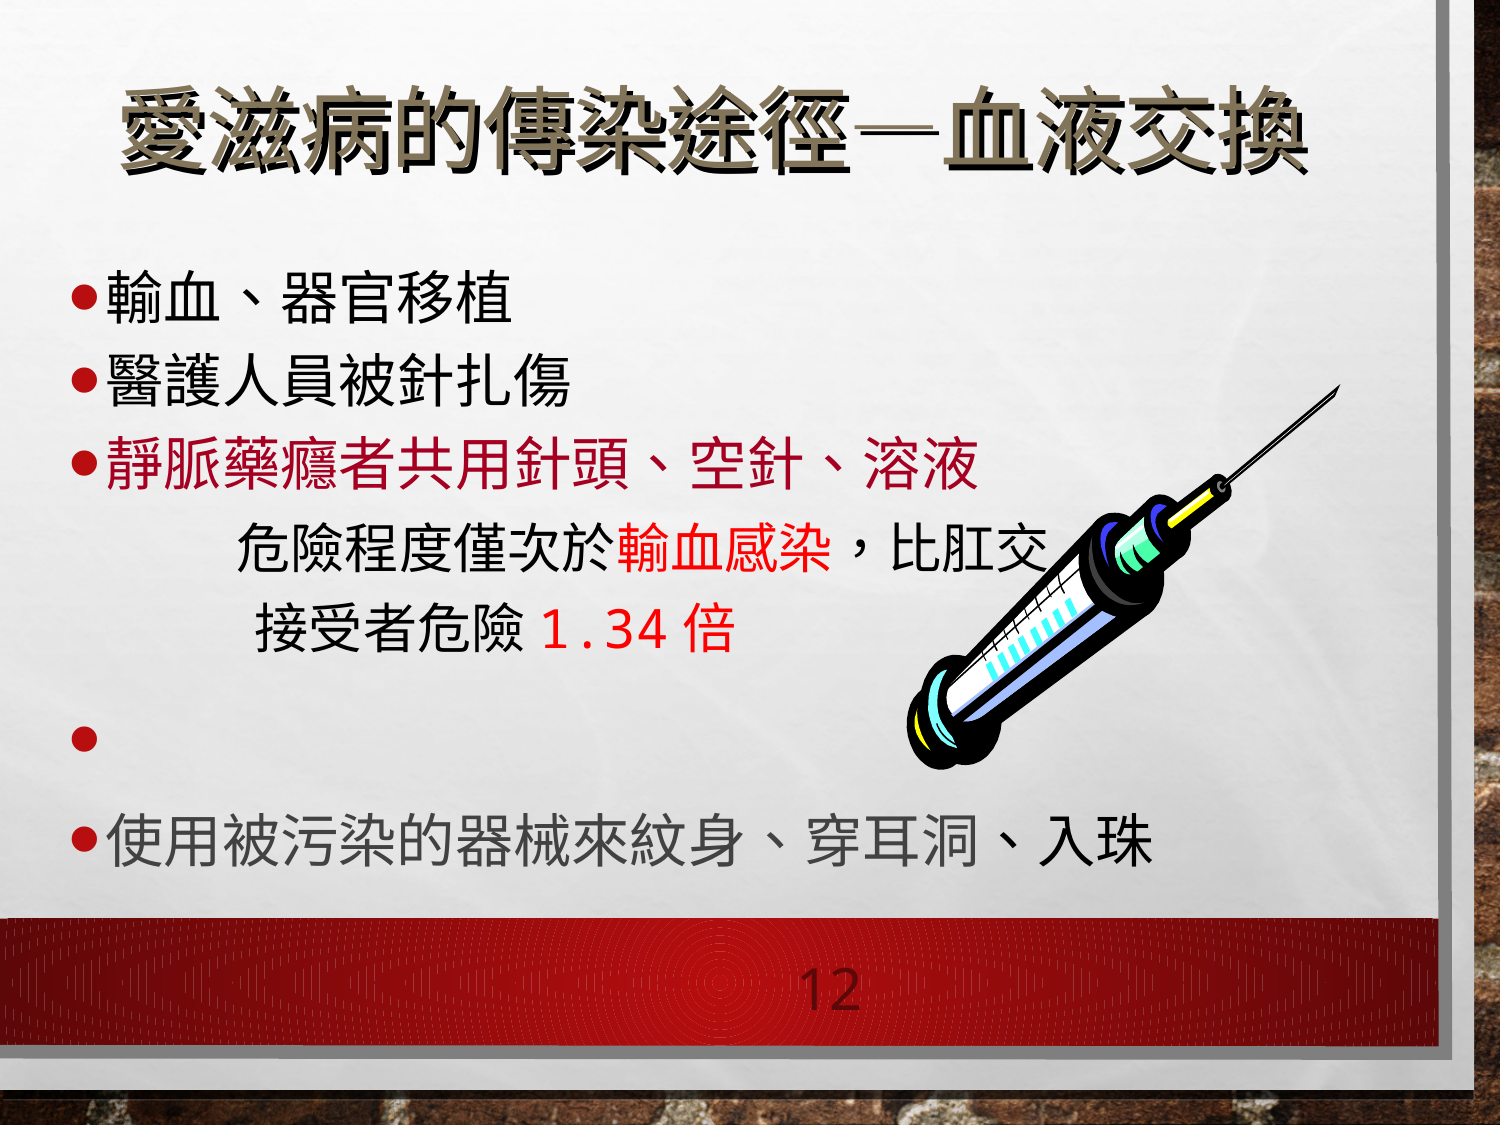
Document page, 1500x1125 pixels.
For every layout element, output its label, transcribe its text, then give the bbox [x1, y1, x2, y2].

picture [902, 384, 1341, 776]
list 輸血、器官移植 醫護人員被針扎傷 靜脈藥癮者共用針頭、空針、溶液 危險程度僅次於輸血感染，比肛交 接受者危險1.34倍 使用被污染的器械來紋身、穿耳洞、入珠 [53, 243, 1341, 906]
text_box 12 [773, 944, 886, 1027]
title 愛滋病的傳染途徑—血液交換 [100, 20, 1447, 246]
